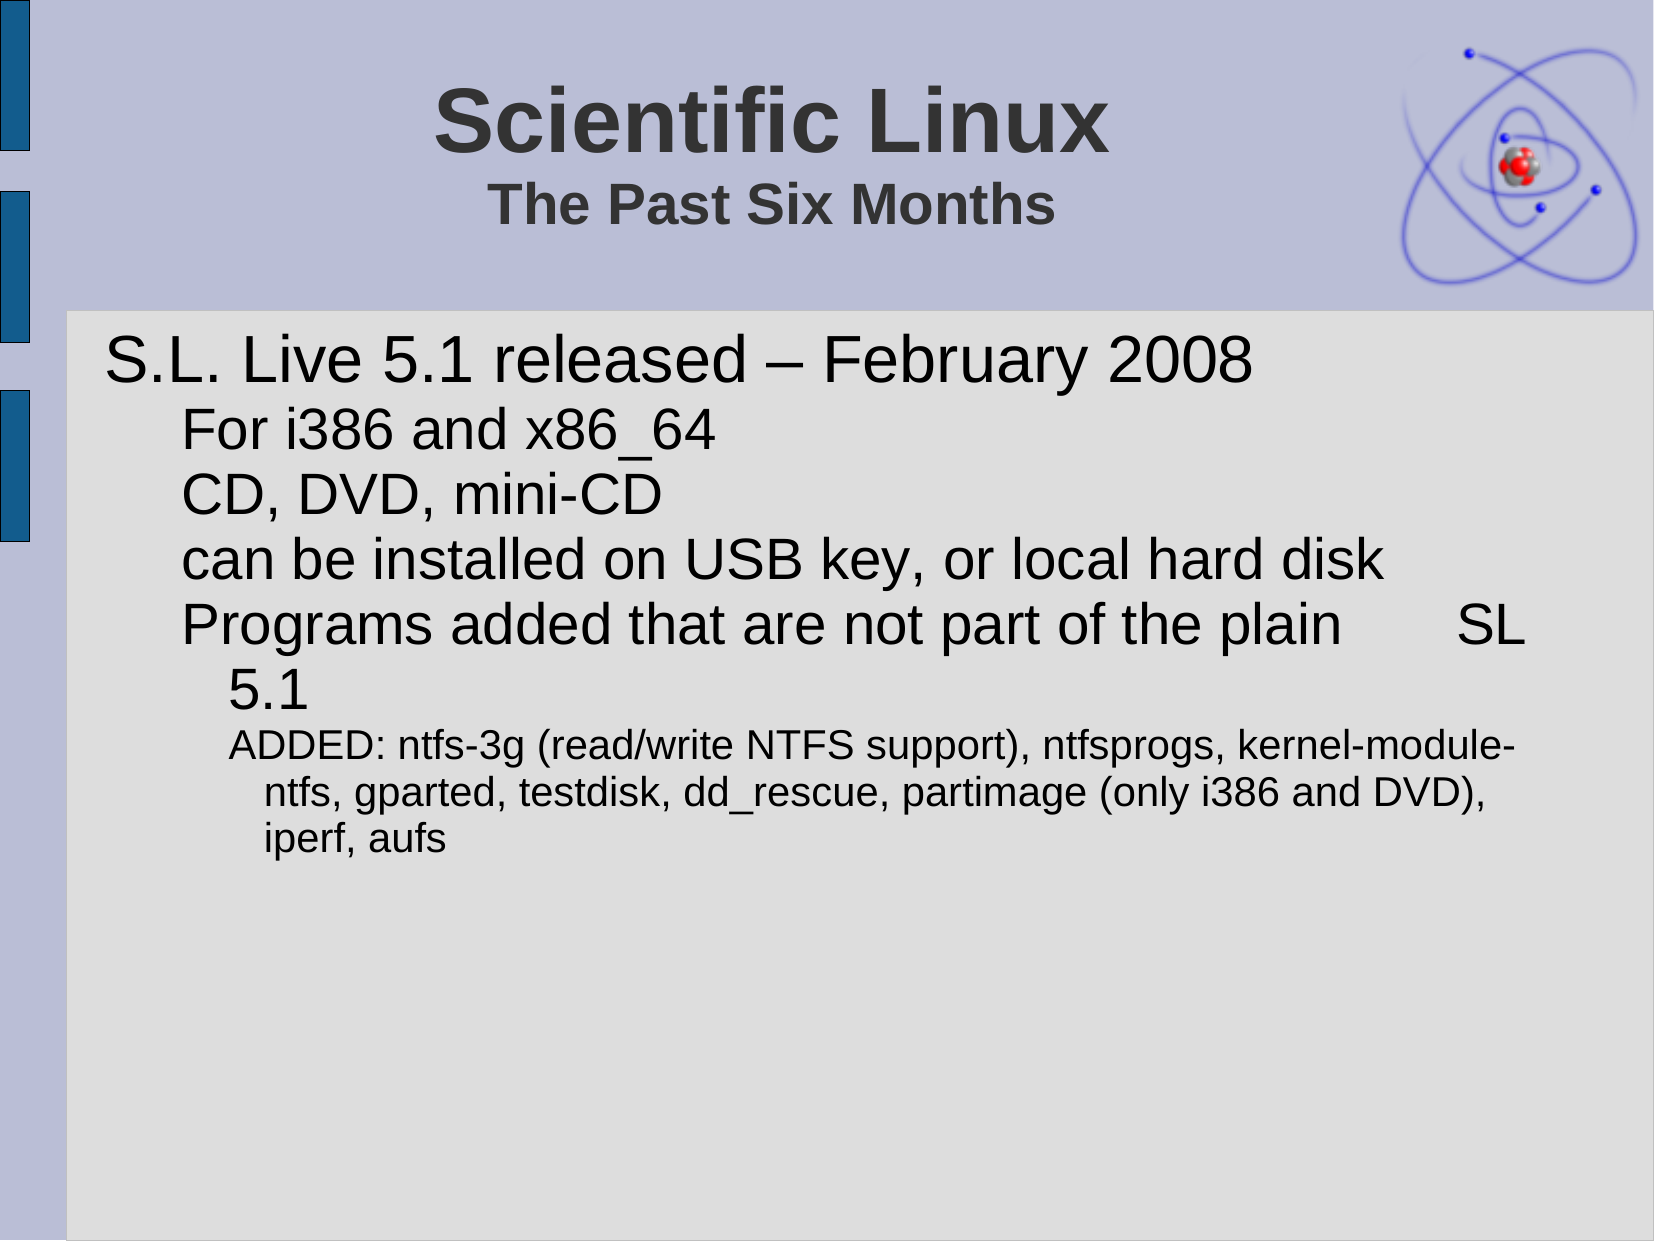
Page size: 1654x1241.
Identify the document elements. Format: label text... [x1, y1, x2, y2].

picture [1386, 33, 1654, 301]
title Scientific Linux The Past Six Months [82, 39, 1386, 267]
list S.L. Live 5.1 released – February 2008 For i386 and x86_64 CD, DVD, mini-CD can be installed on USB key, or local hard disk Programs added that are not part of the plain SL 5.1 ADDED: ntfs-3g (read/write NTFS support), ntfsprogs, kernel-module-ntfs, gparted, testdisk, dd_rescue, partimage (only i386 and DVD), iperf, aufs [86, 321, 1576, 1045]
